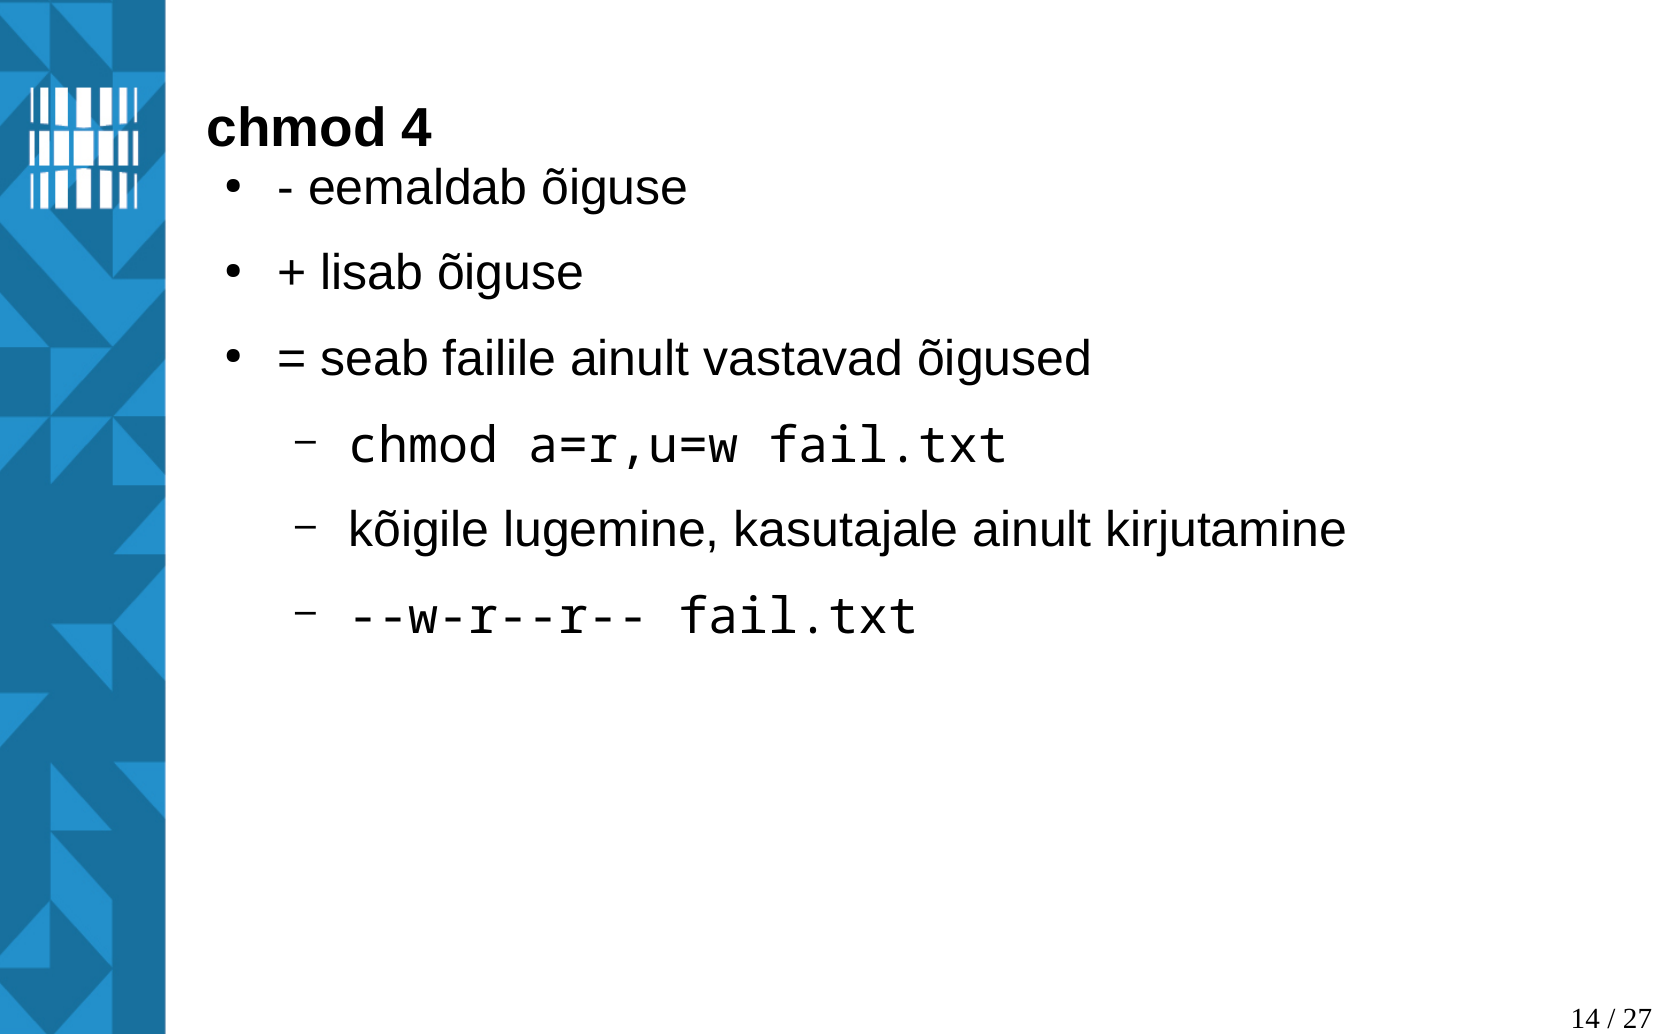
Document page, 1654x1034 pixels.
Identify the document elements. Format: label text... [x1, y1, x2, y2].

title chmod 4 [206, 41, 1506, 159]
list - eemaldab õiguse + lisab õiguse = seab failile ainult vastavad õigused chmod a=r,u=w fail.txt kõigile lugemine, kasutajale ainult kirjutamine --w-r--r-- fail.txt [206, 159, 1536, 902]
